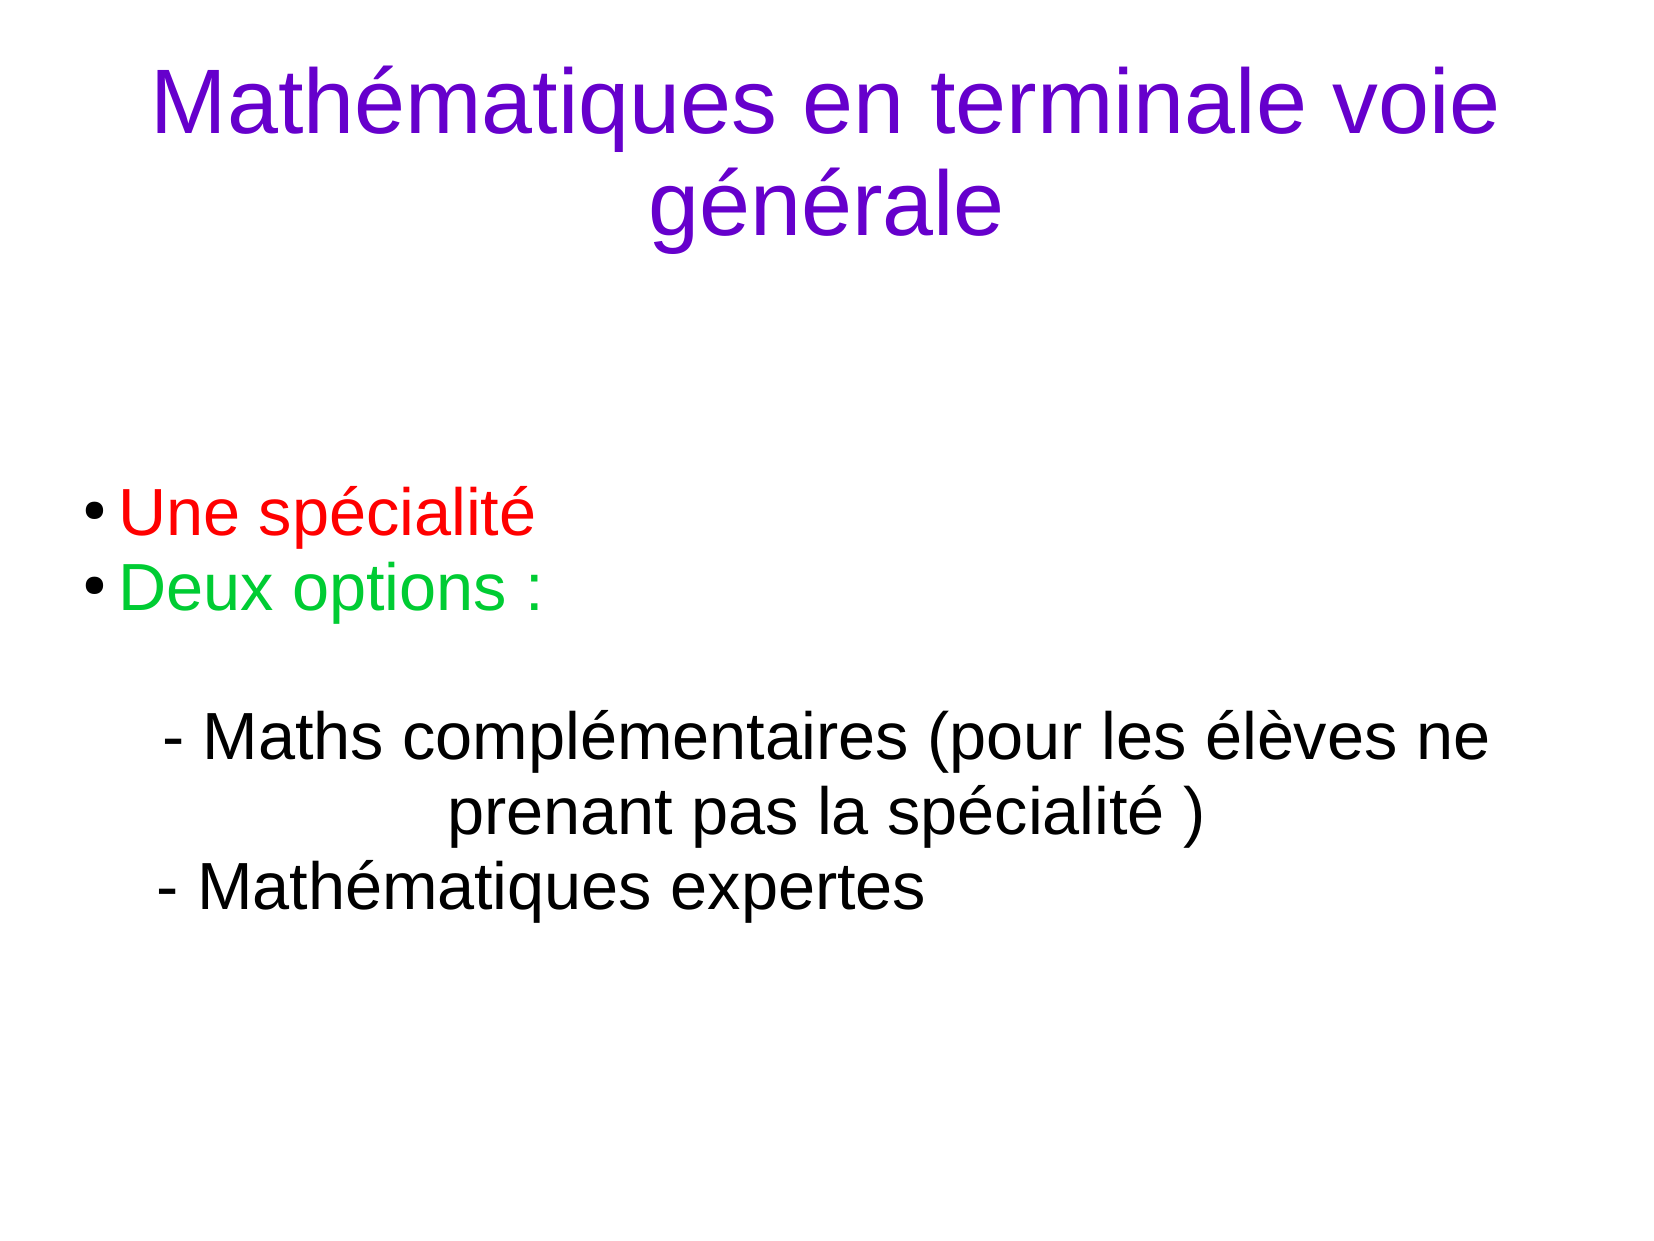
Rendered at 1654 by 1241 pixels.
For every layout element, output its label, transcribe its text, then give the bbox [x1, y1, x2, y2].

subtitle Une spécialité Deux options : - Maths complémentaires (pour les élèves ne prenant pas la spécialité ) - Mathématiques expertes [82, 290, 1571, 1109]
title Mathématiques en terminale voie générale [82, 49, 1571, 257]
